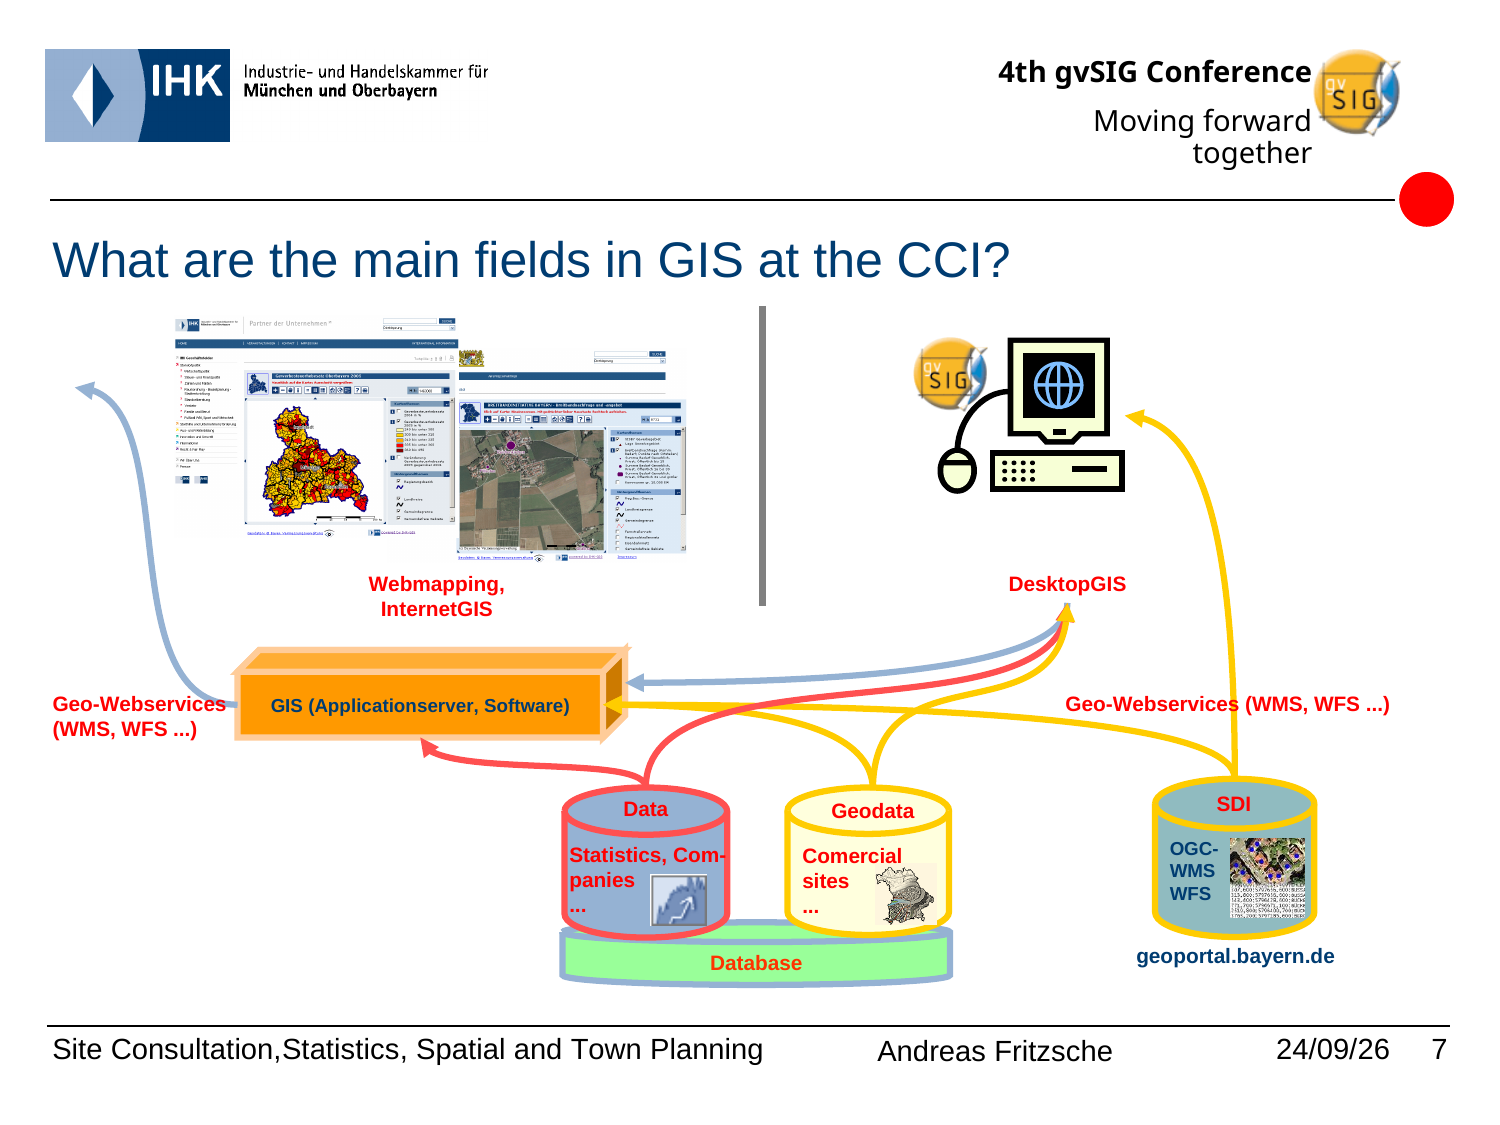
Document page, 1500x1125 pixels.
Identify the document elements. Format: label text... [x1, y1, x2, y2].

text_box OGC- WMS WFS [1190, 778, 1280, 783]
text_box DesktopGIS [972, 562, 1163, 603]
picture [45, 49, 488, 142]
text_box geoportal.bayern.de [1121, 934, 1350, 976]
picture [912, 337, 1125, 494]
text_box Geo-Webservices (WMS, WFS ...) [1050, 683, 1406, 724]
text_box [564, 828, 728, 833]
text_box Data [550, 787, 741, 828]
text_box SDI [1133, 783, 1334, 824]
text_box GIS (Applicationserver, Software) [237, 672, 603, 738]
text_box Comercial sites ... [787, 834, 978, 926]
text_box [804, 926, 932, 935]
text_box [574, 925, 718, 938]
picture [1312, 49, 1401, 138]
picture [1230, 838, 1305, 918]
text_box Webmapping, InternetGIS [324, 562, 549, 628]
text_box Database [562, 922, 951, 985]
text_box Geo-Webservices (WMS, WFS ...) [37, 682, 242, 748]
picture [174, 325, 687, 563]
text_box OGC- WMS WFS [1155, 824, 1315, 934]
text_box Geodata [777, 790, 968, 831]
text_box Statistics, Com- panies ... [554, 833, 758, 925]
title What are the main fields in GIS at the CCI? [37, 224, 1425, 325]
